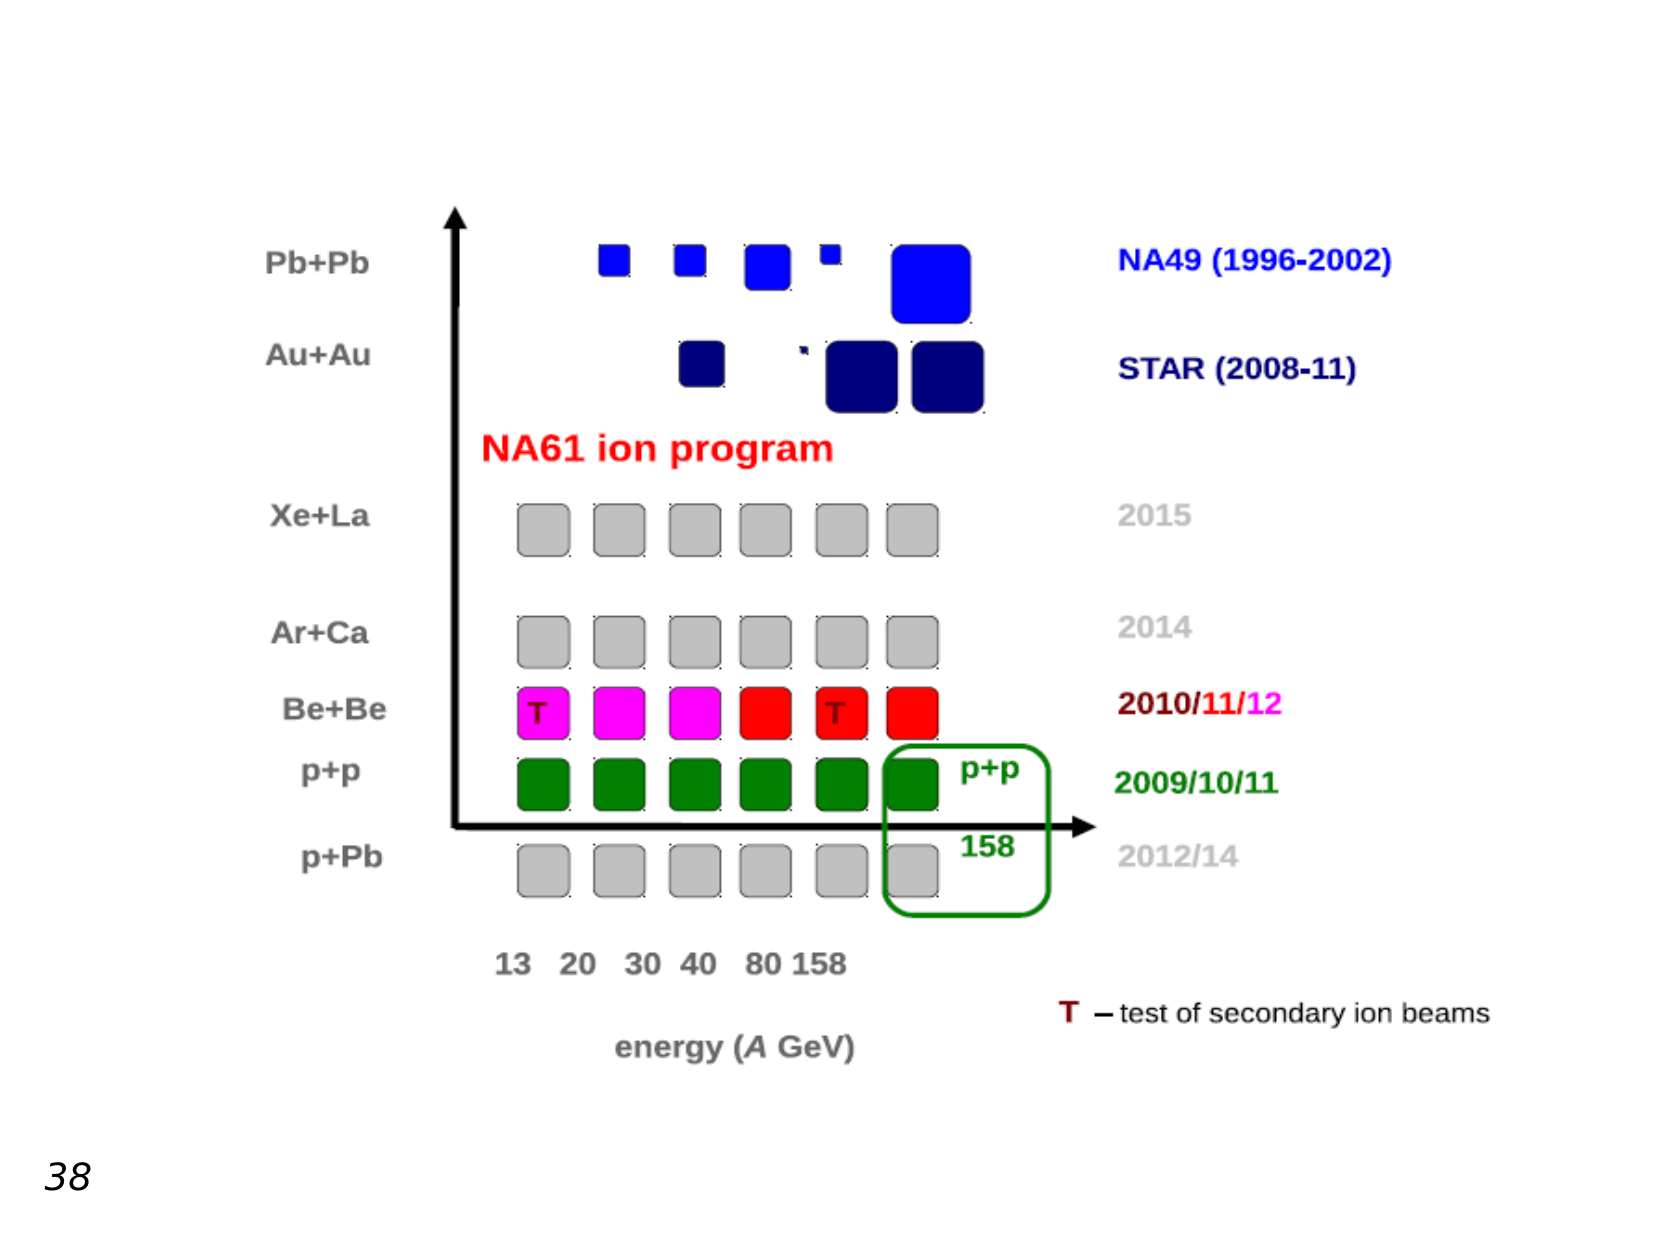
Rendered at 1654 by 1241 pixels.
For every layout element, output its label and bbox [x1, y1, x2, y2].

picture [239, 191, 1535, 1086]
